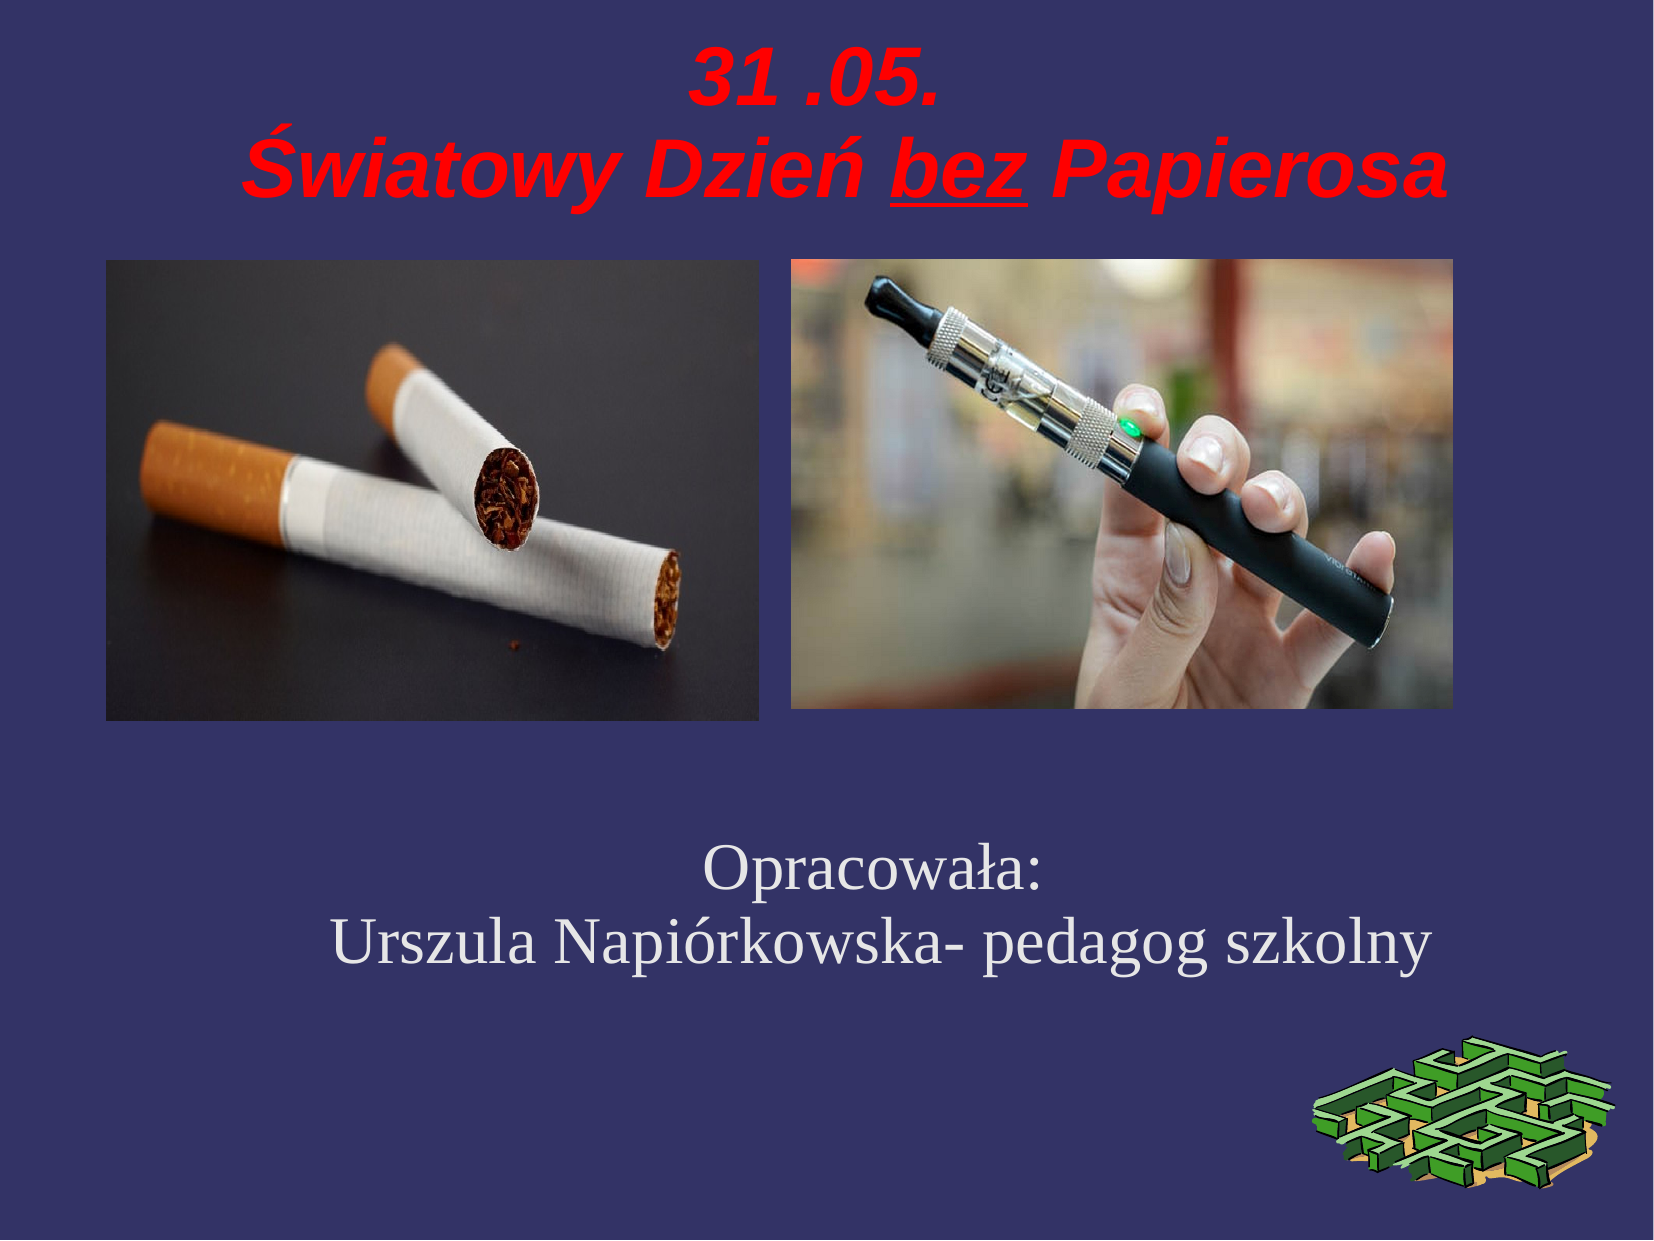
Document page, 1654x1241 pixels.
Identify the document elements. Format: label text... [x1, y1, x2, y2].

title 31 .05. Światowy Dzień bez Papierosa [121, 19, 1535, 227]
picture [106, 260, 759, 721]
subtitle Opracowała: Urszula Napiórkowska- pedagog szkolny [178, 364, 1570, 1147]
picture [791, 259, 1453, 709]
